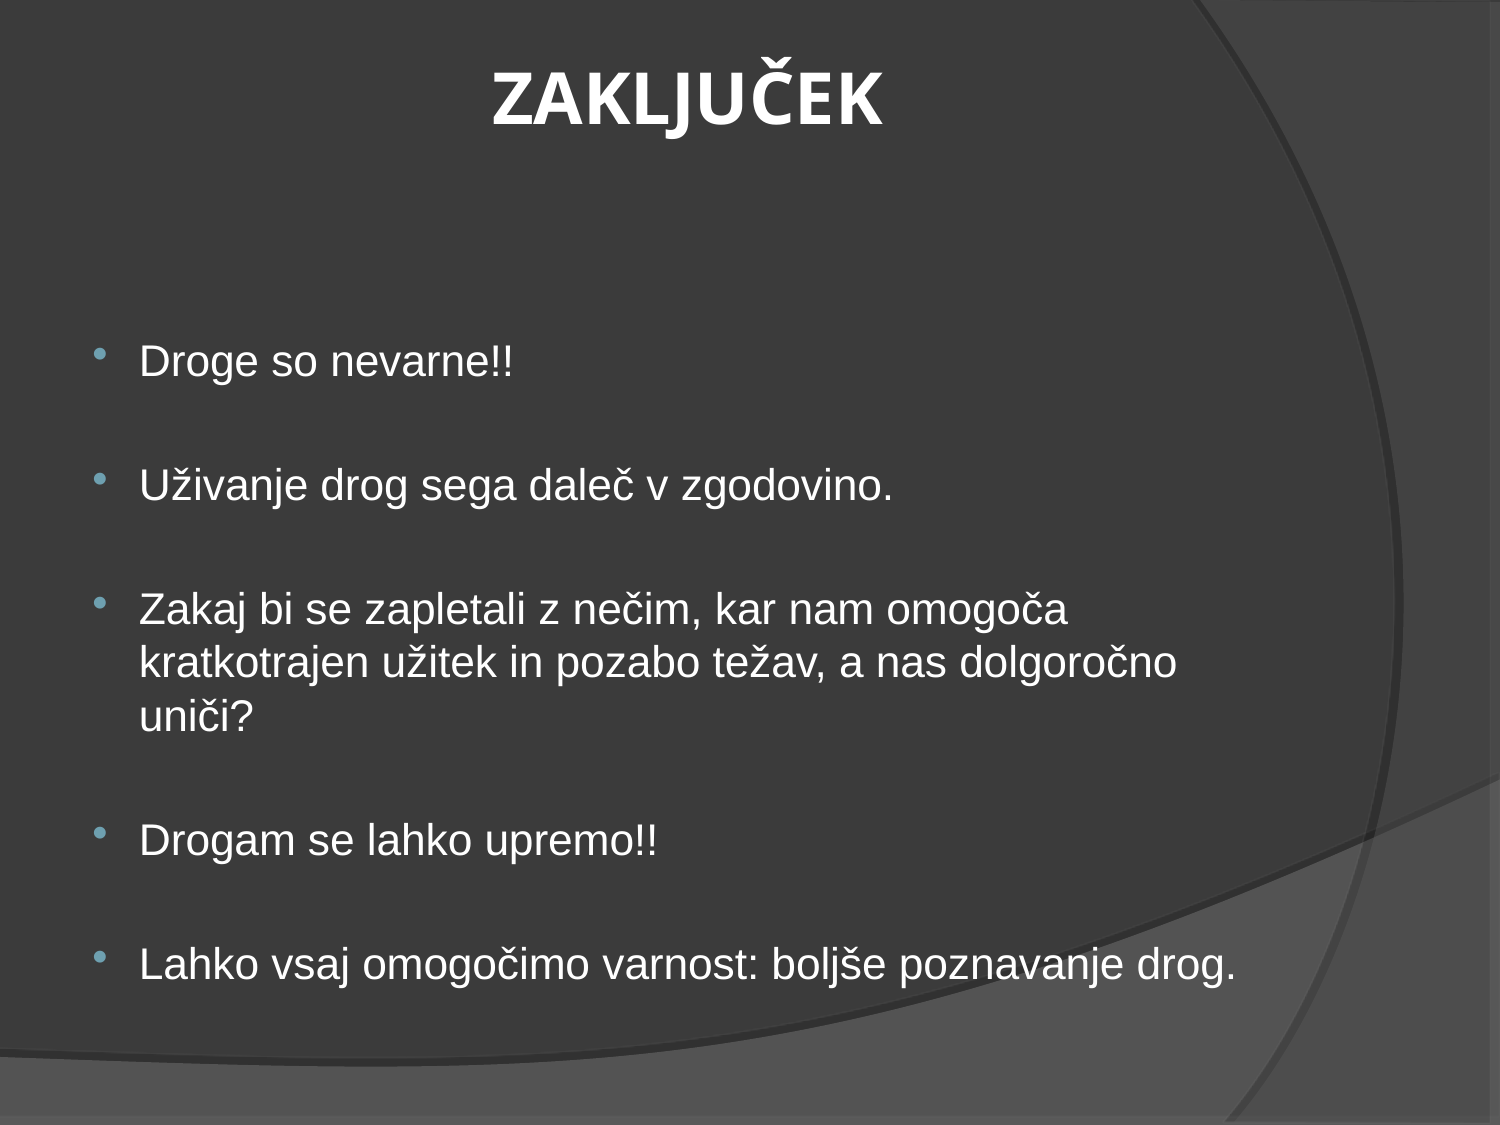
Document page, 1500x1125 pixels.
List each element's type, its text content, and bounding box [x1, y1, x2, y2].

title ZAKLJUČEK [75, 45, 1300, 233]
list Droge so nevarne!! Uživanje drog sega daleč v zgodovino. Zakaj bi se zapletali z nečim, kar nam omogoča kratkotrajen užitek in pozabo težav, a nas dolgoročno uniči? Drogam se lahko upremo!! Lahko vsaj omogočimo varnost: boljše poznavanje drog. [75, 262, 1300, 1005]
